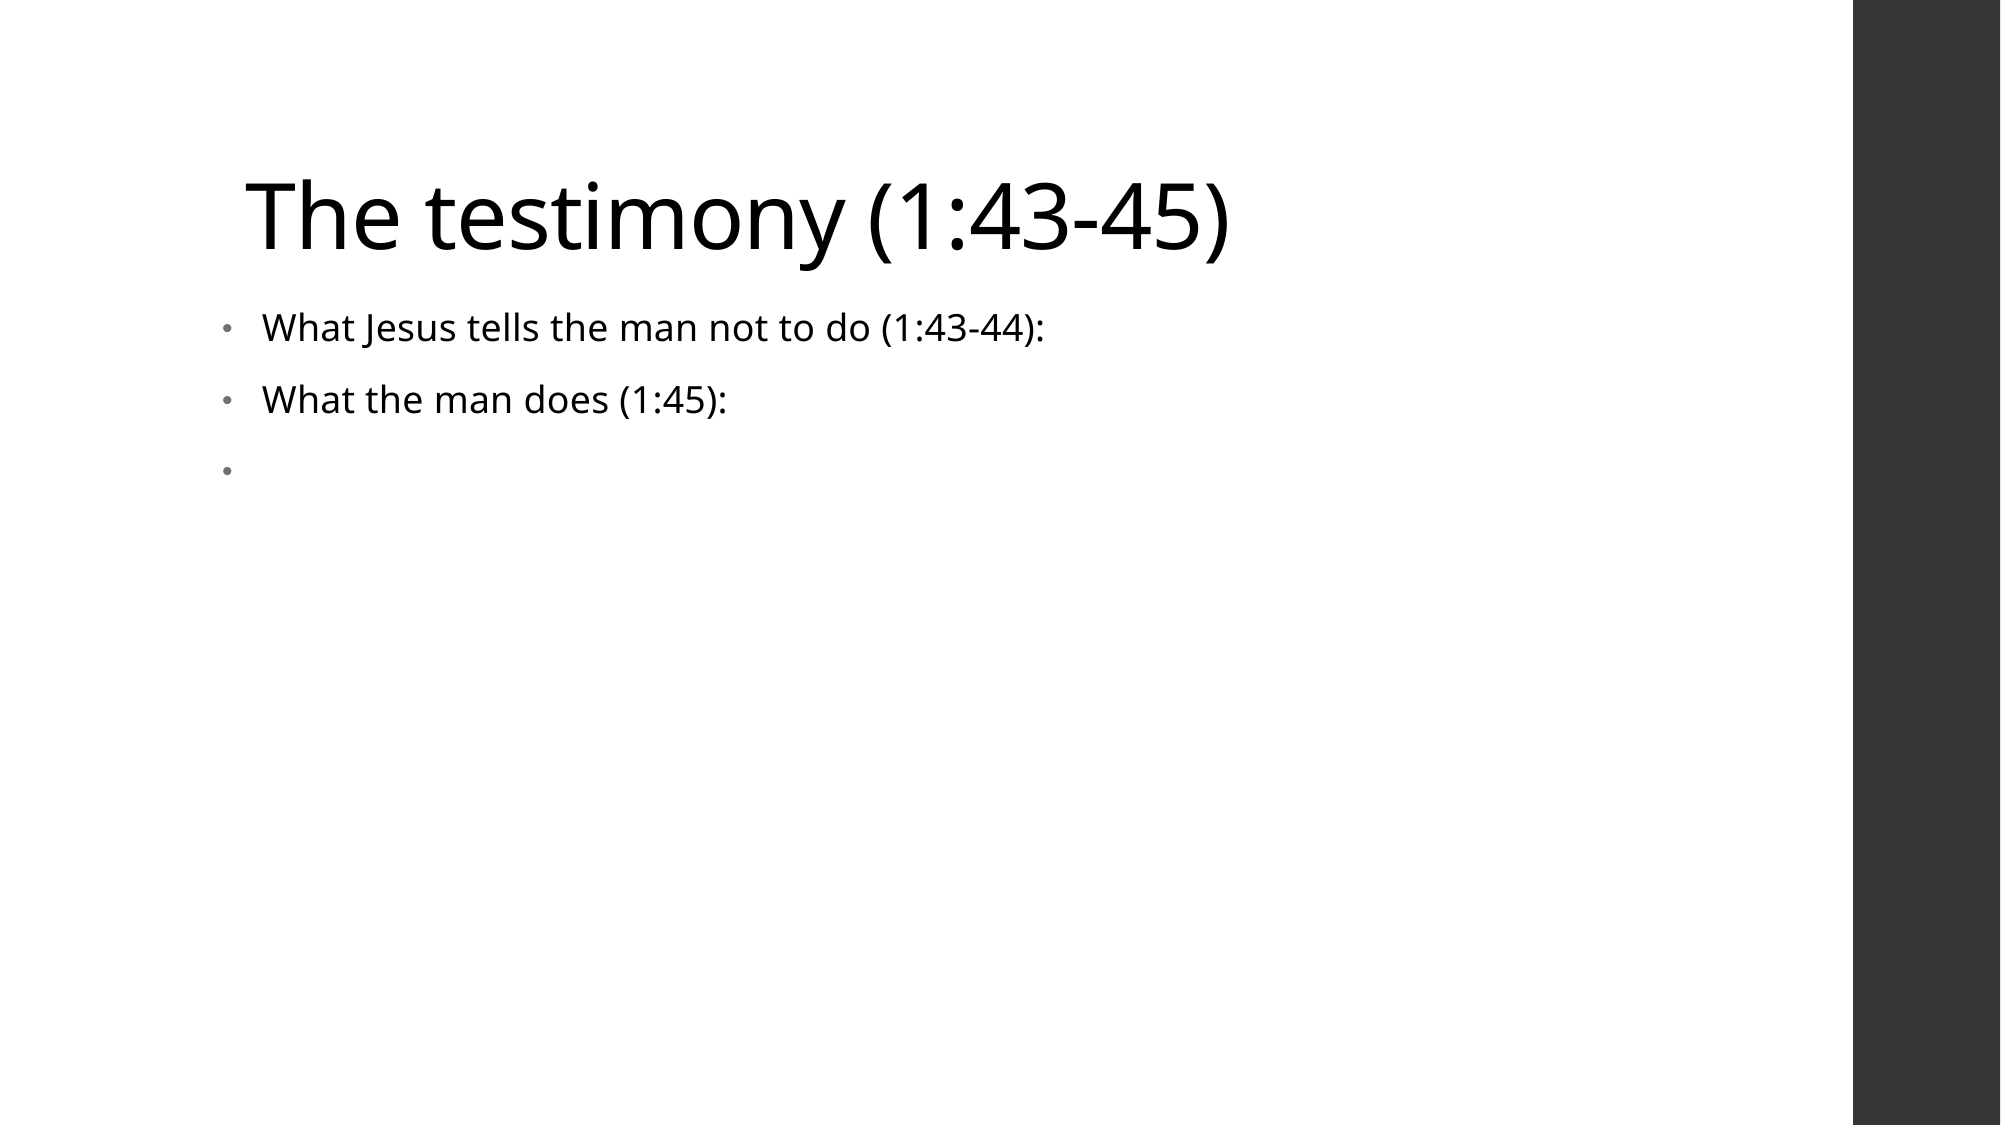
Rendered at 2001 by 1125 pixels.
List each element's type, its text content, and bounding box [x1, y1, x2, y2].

list What Jesus tells the man not to do (1:43-44): What the man does (1:45): [206, 299, 1617, 1014]
title The testimony (1:43-45) [206, 60, 1797, 278]
